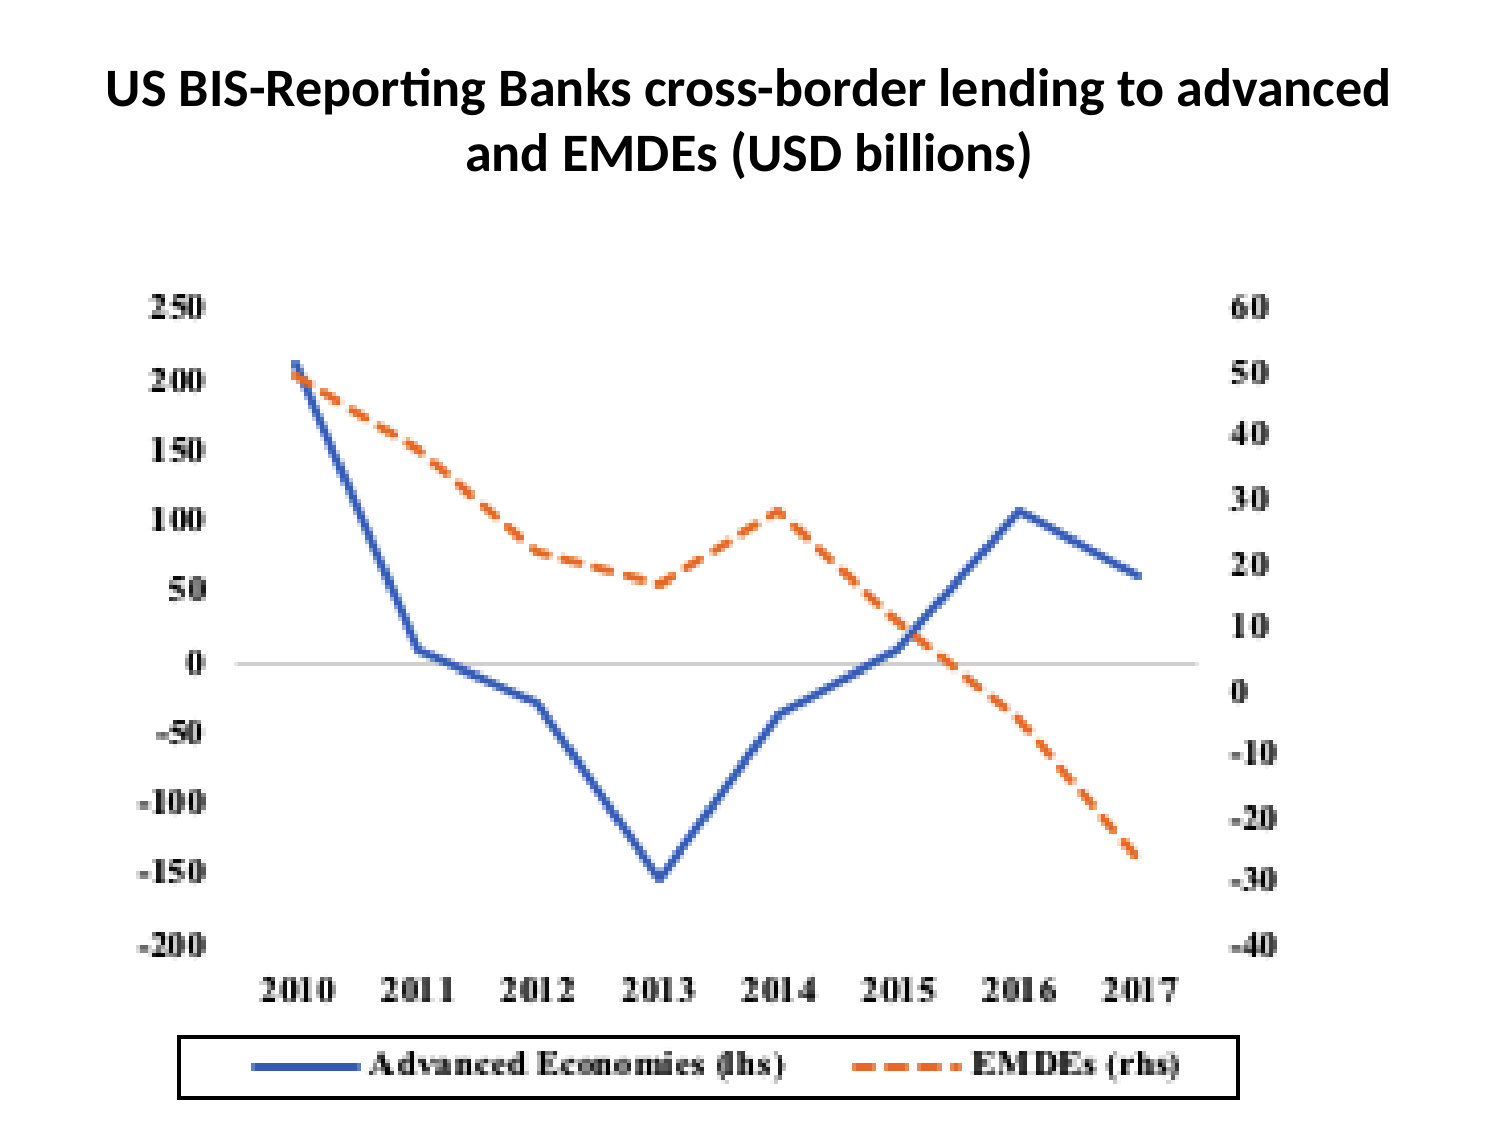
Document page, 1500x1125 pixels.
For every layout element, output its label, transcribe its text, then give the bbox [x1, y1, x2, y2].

title US BIS-Reporting Banks cross-border lending to advanced and EMDEs (USD billions) [75, 45, 1425, 233]
picture [112, 266, 1306, 1125]
